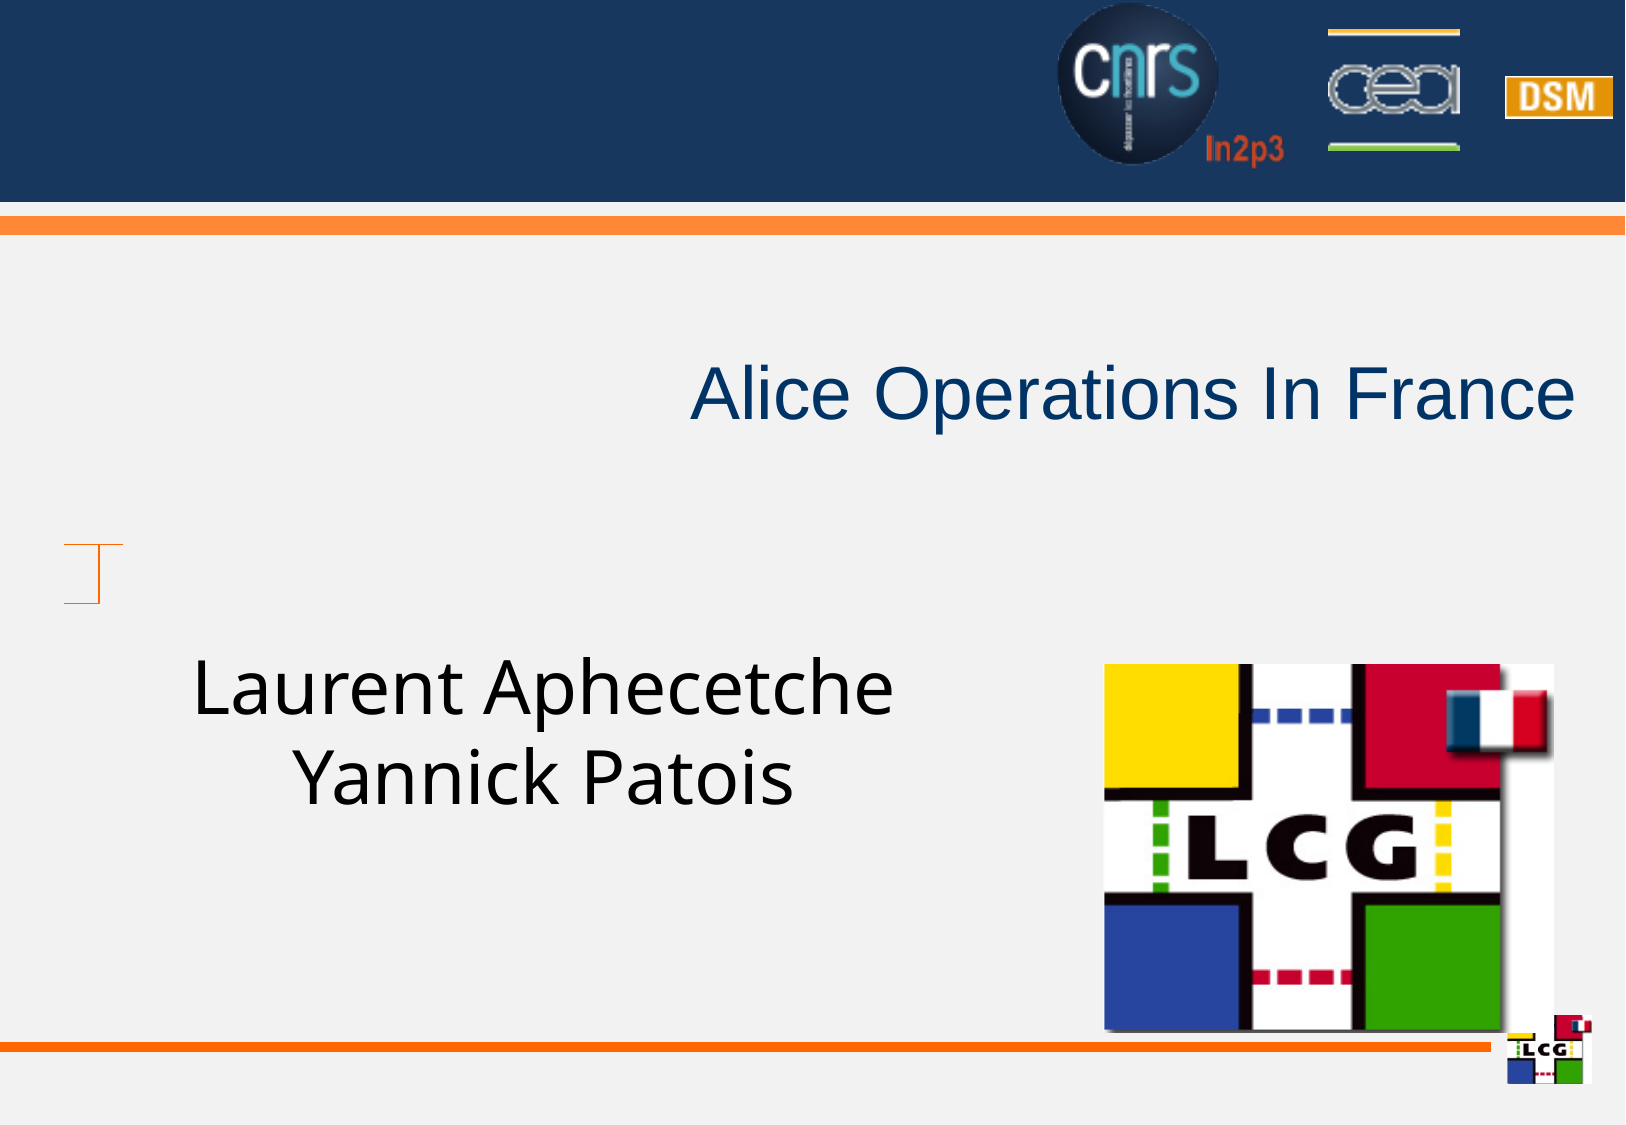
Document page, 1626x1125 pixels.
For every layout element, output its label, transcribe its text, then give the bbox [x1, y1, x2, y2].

subtitle Laurent Aphecetche Yannick Patois [49, 632, 1039, 1021]
picture [1057, 2, 1300, 178]
title Alice Operations In France [61, 336, 1593, 528]
picture [1103, 664, 1592, 1084]
picture [1505, 76, 1613, 119]
picture [1328, 29, 1460, 151]
